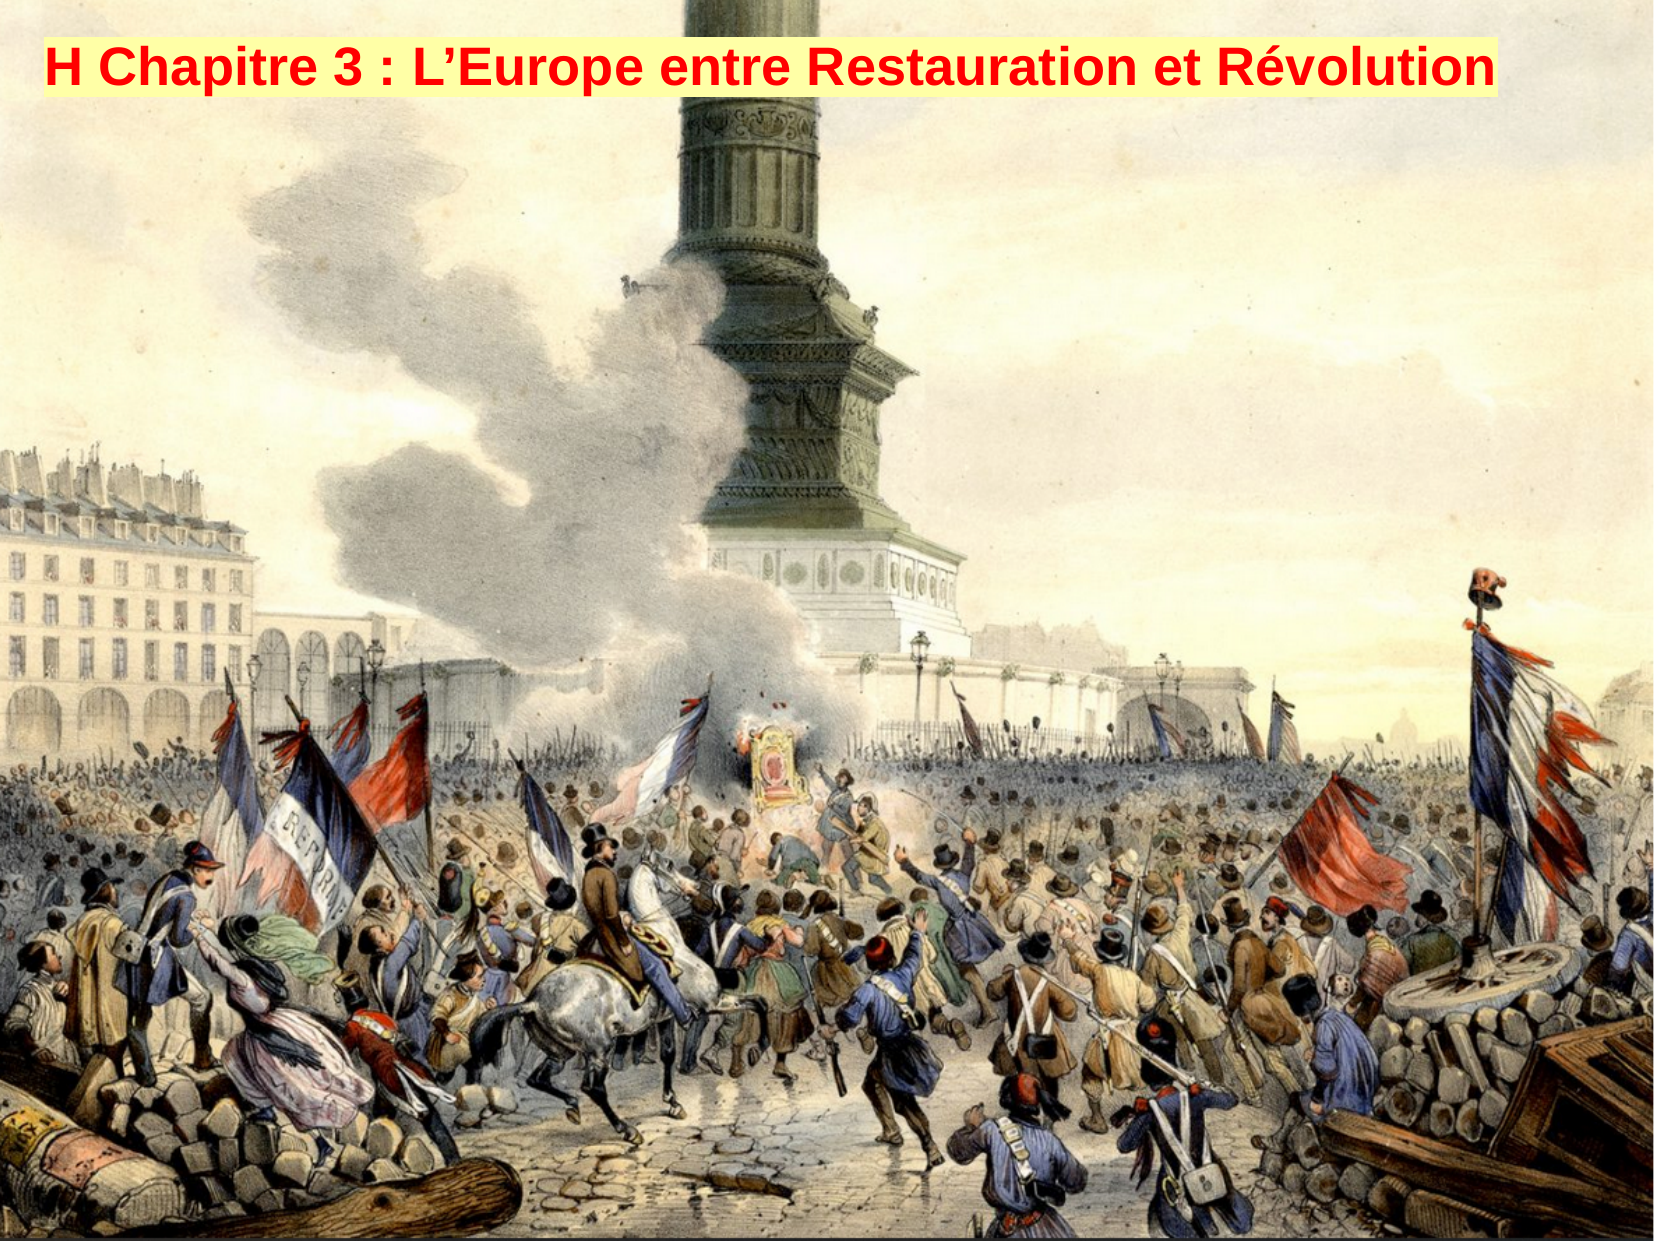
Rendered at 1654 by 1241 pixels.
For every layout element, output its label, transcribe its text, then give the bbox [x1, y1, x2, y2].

text_box H Chapitre 3 : L’Europe entre Restauration et Révolution [29, 29, 1536, 105]
picture [0, 0, 1654, 1241]
